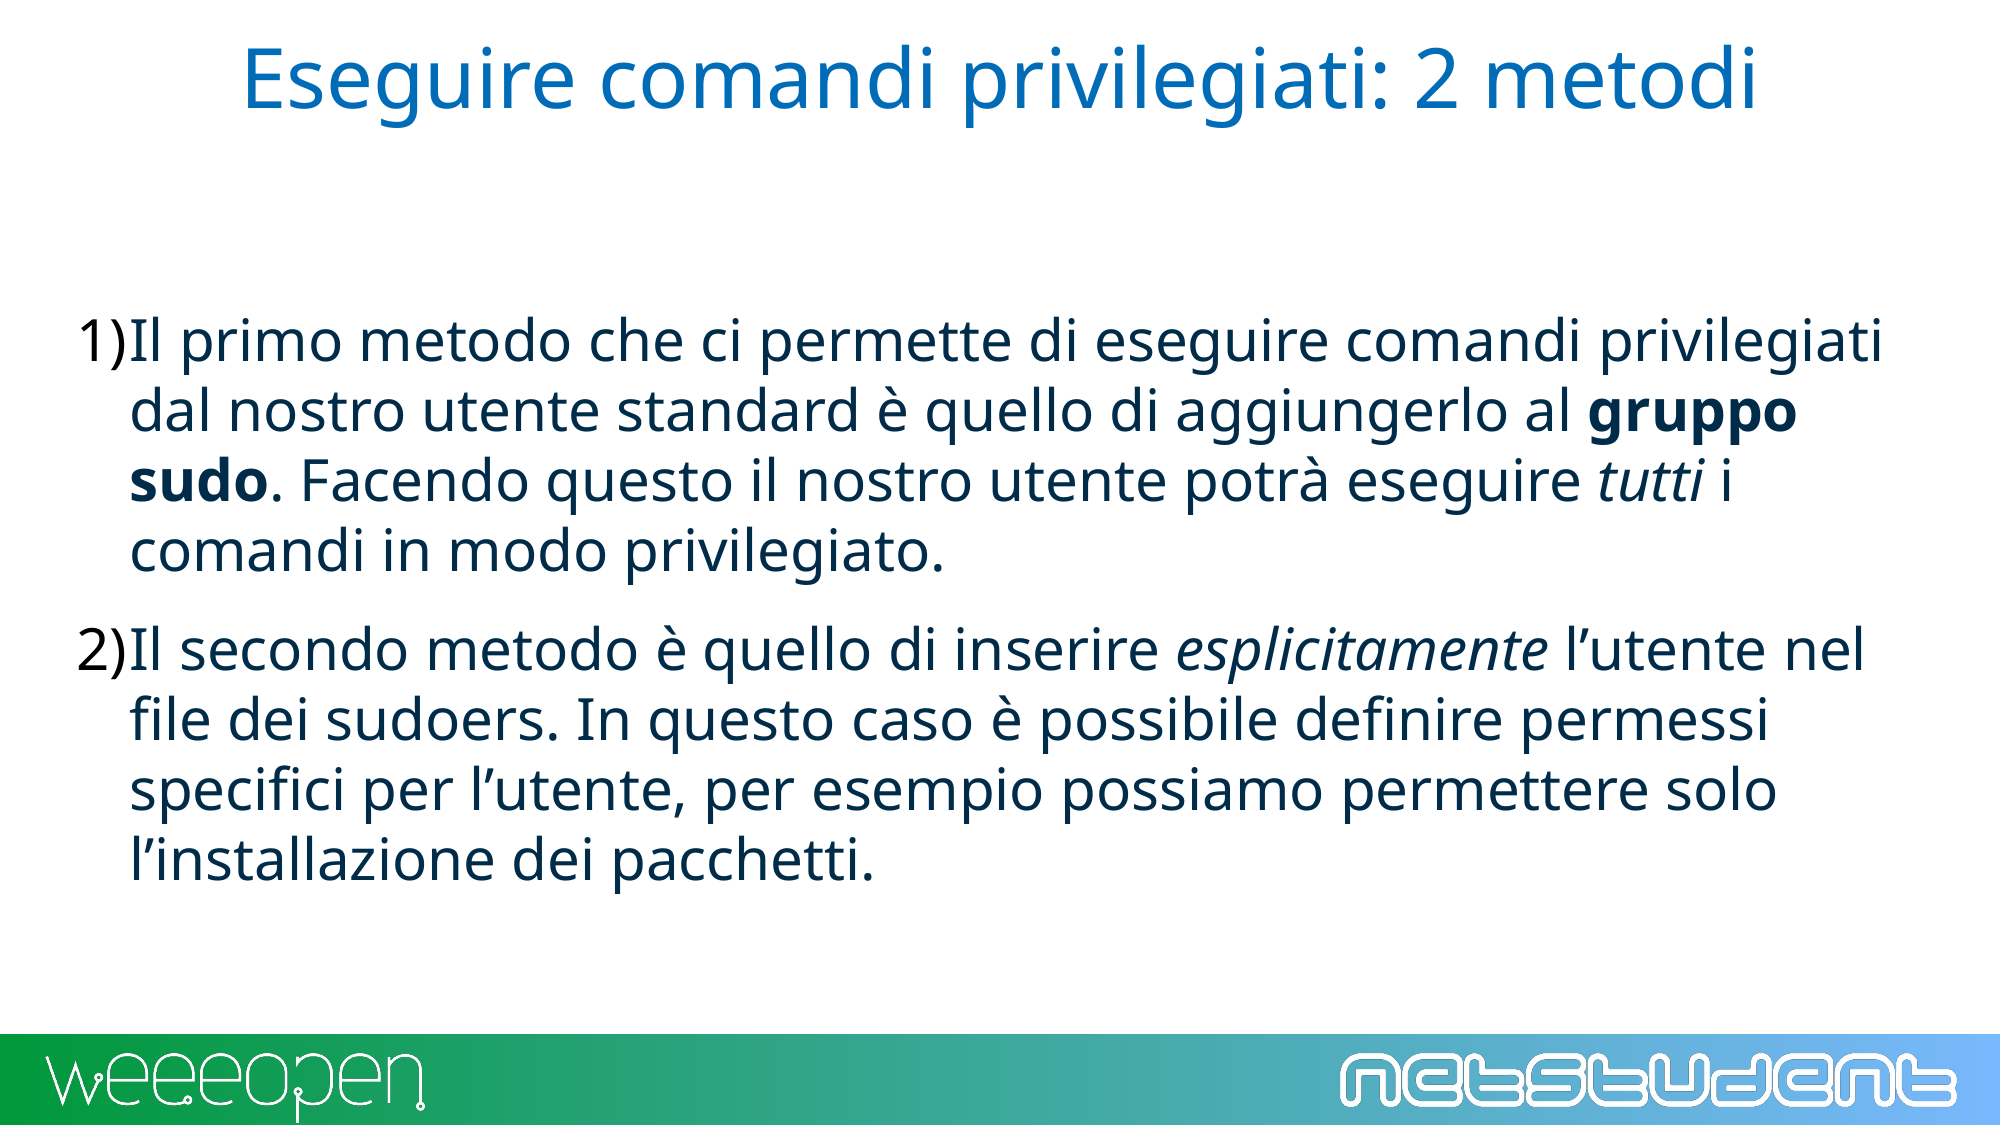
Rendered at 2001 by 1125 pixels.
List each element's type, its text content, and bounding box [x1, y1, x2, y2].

list Il primo metodo che ci permette di eseguire comandi privilegiati dal nostro utente standard è quello di aggiungerlo al gruppo sudo. Facendo questo il nostro utente potrà eseguire tutti i comandi in modo privilegiato. Il secondo metodo è quello di inserire esplicitamente l’utente nel file dei sudoers. In questo caso è possibile definire permessi specifici per l’utente, per esempio possiamo permettere solo l’installazione dei pacchetti. [43, 295, 1959, 1010]
title Eseguire comandi privilegiati: 2 metodi [43, 29, 1959, 247]
picture [45, 1053, 425, 1123]
picture [1340, 1053, 1957, 1107]
